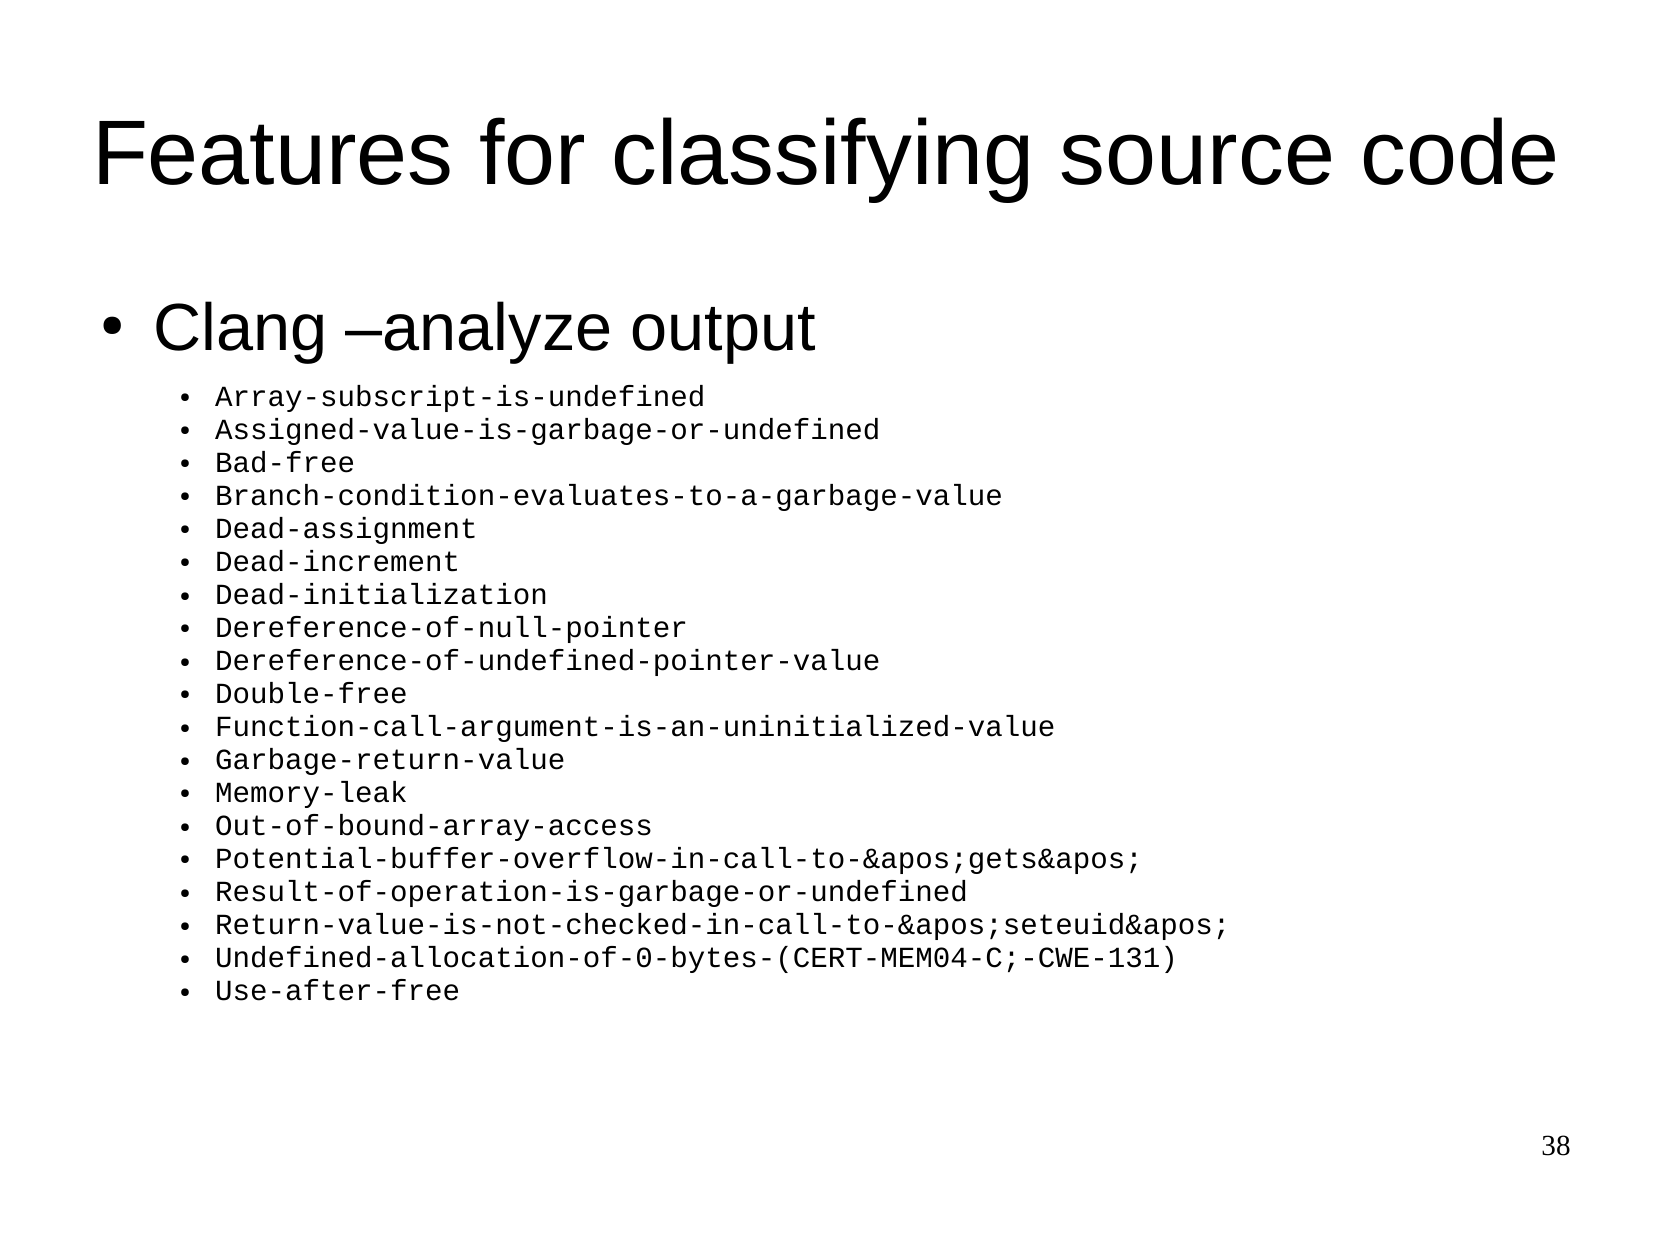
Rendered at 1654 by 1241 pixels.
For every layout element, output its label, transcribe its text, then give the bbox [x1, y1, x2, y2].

list Clang –analyze output [82, 290, 1571, 1109]
text_box Array-subscript-is-undefined Assigned-value-is-garbage-or-undefined Bad-free Branch-condition-evaluates-to-a-garbage-value Dead-assignment Dead-increment Dead-initialization Dereference-of-null-pointer Dereference-of-undefined-pointer-value Double-free Function-call-argument-is-an-uninitialized-value Garbage-return-value Memory-leak Out-of-bound-array-access Potential-buffer-overflow-in-call-to-&apos;gets&apos; Result-of-operation-is-garbage-or-undefined Return-value-is-not-checked-in-call-to-&apos;seteuid&apos; Undefined-allocation-of-0-bytes-(CERT-MEM04-C;-CWE-131) Use-after-free [165, 375, 1471, 1018]
title Features for classifying source code [82, 49, 1571, 257]
